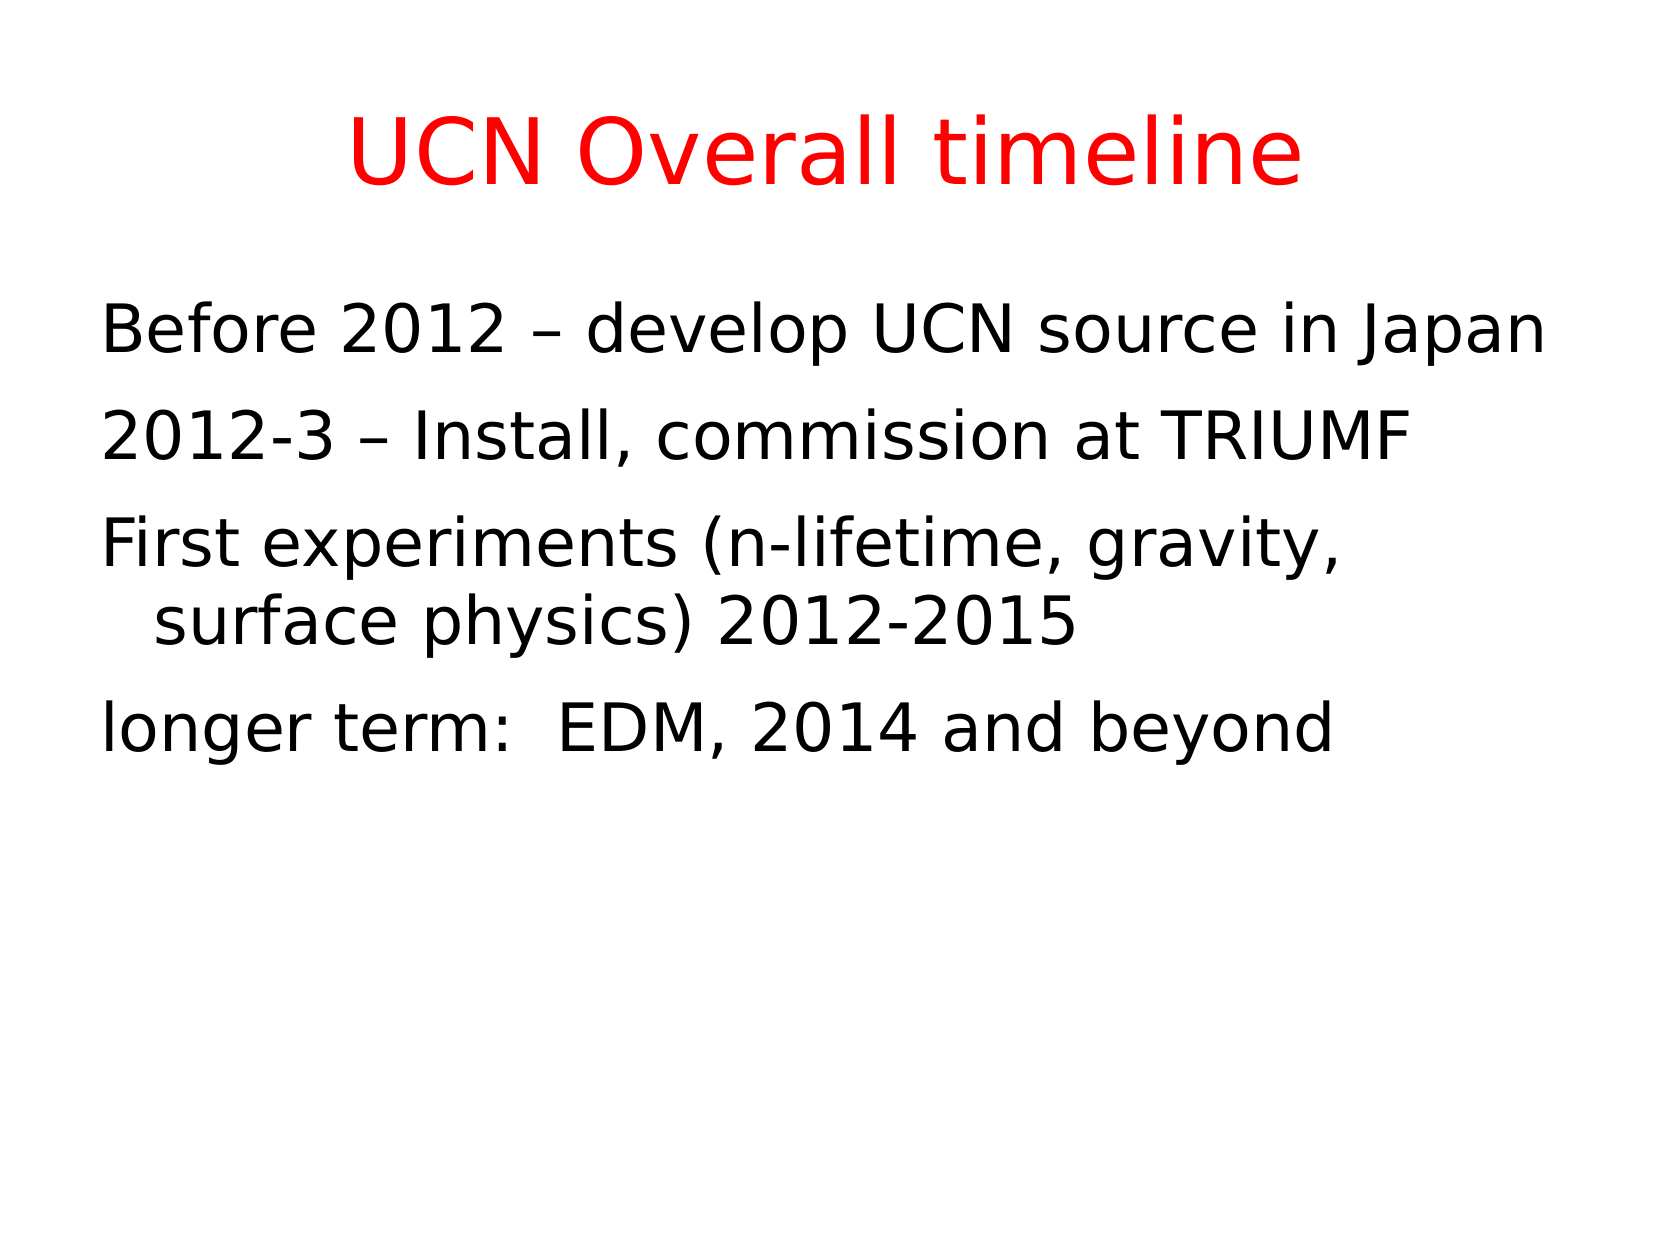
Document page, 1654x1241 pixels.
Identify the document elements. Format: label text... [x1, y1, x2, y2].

title UCN Overall timeline [82, 49, 1571, 257]
list Before 2012 – develop UCN source in Japan 2012-3 – Install, commission at TRIUMF First experiments (n-lifetime, gravity, surface physics) 2012-2015 longer term: EDM, 2014 and beyond [82, 290, 1571, 1109]
